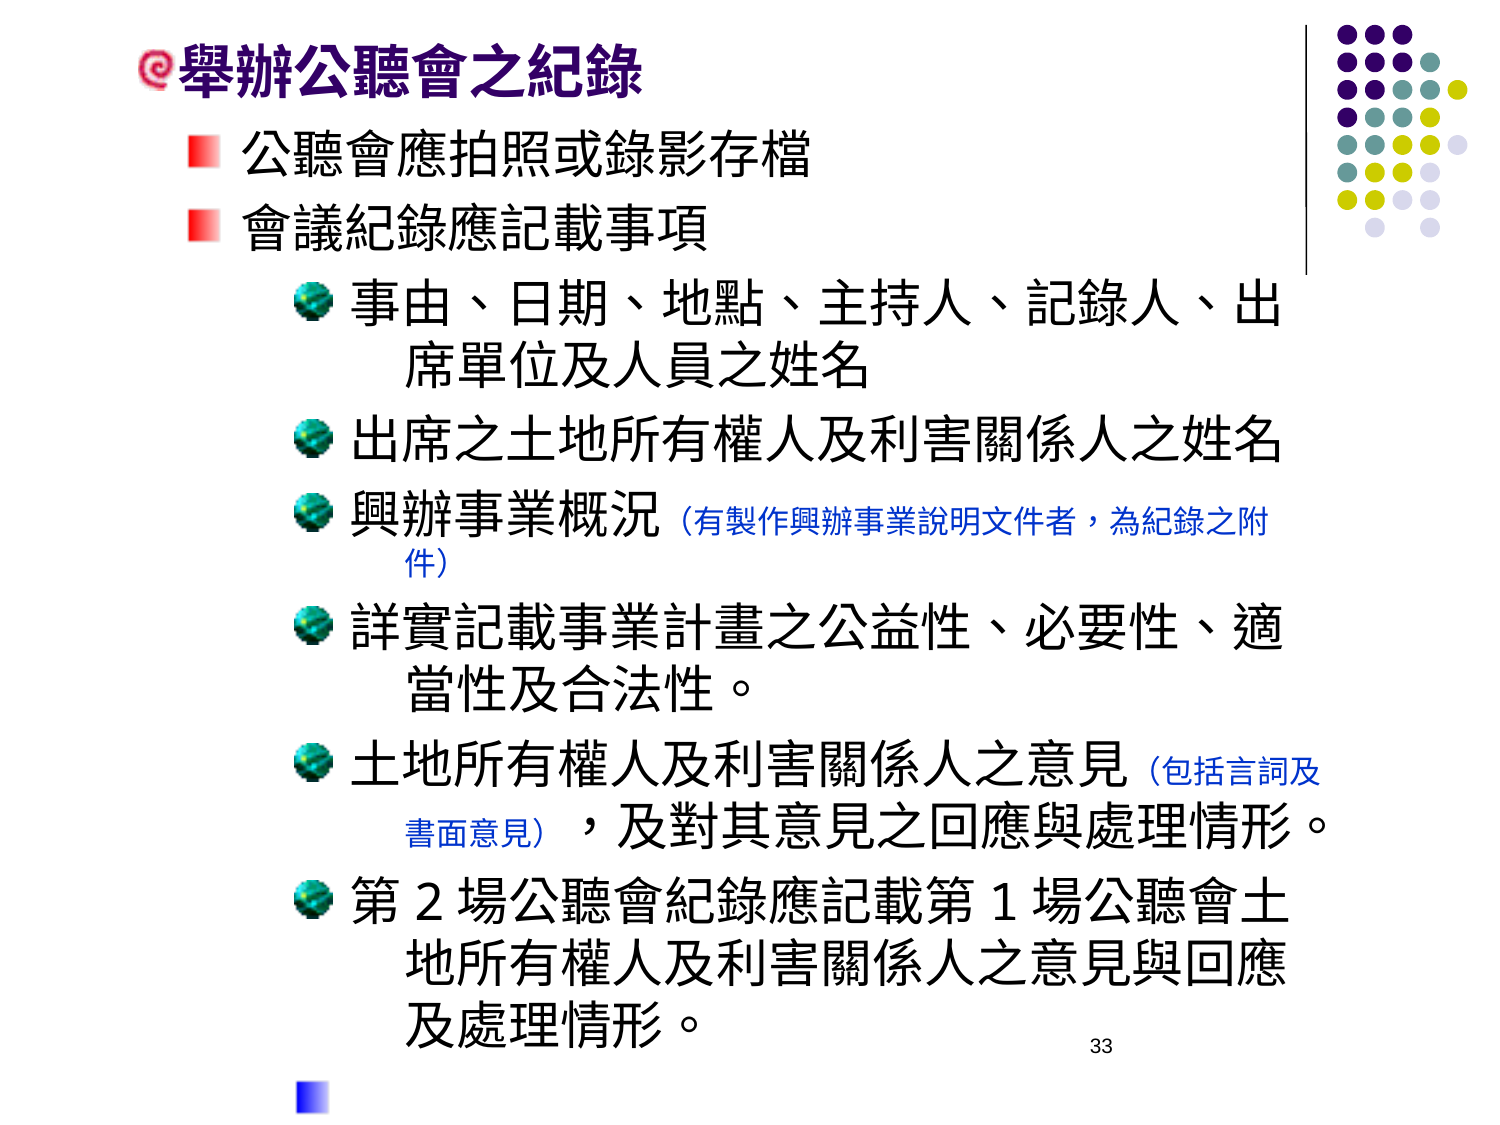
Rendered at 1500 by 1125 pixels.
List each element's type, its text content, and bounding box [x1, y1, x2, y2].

title 舉辦公聽會之紀錄 [123, 19, 1268, 113]
list 公聽會應拍照或錄影存檔 會議紀錄應記載事項 事由、日期、地點、主持人、記錄人、出席單位及人員之姓名 出席之土地所有權人及利害關係人之姓名 興辦事業概況（有製作興辦事業說明文件者，為紀錄之附件） 詳實記載事業計畫之公益性、必要性、適當性及合法性。 土地所有權人及利害關係人之意見（包括言詞及書面意見），及對其意見之回應與處理情形。 第2場公聽會紀錄應記載第1場公聽會土地所有權人及利害關係人之意見與回應及處理情形。 [171, 113, 1341, 1083]
text_box [1074, 1025, 1426, 1101]
